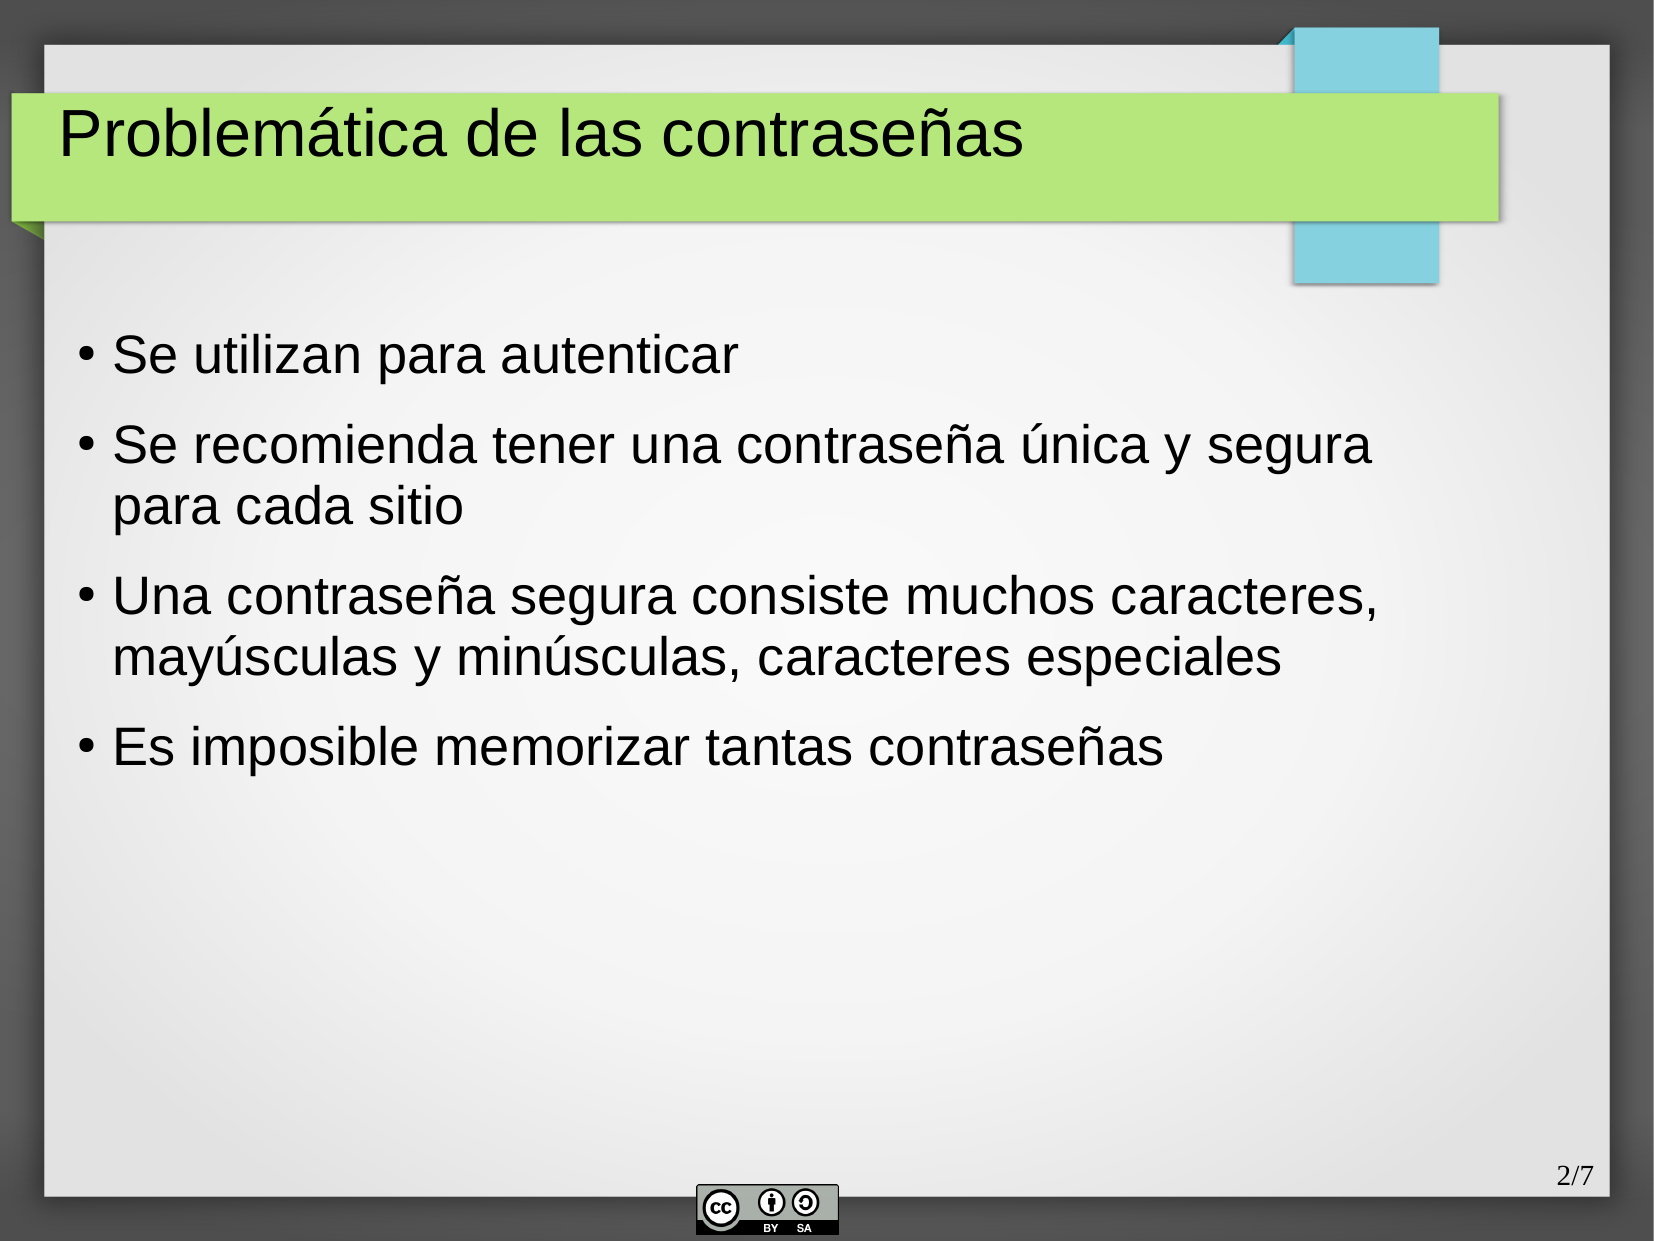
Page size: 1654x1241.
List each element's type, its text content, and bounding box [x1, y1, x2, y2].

list Se utilizan para autenticar Se recomienda tener una contraseña única y segura para cada sitio Una contraseña segura consiste muchos caracteres, mayúsculas y minúsculas, caracteres especiales Es imposible memorizar tantas contraseñas [76, 324, 1400, 1093]
title Problemática de las contraseñas [59, 66, 1595, 200]
picture [0, 0, 1654, 1241]
